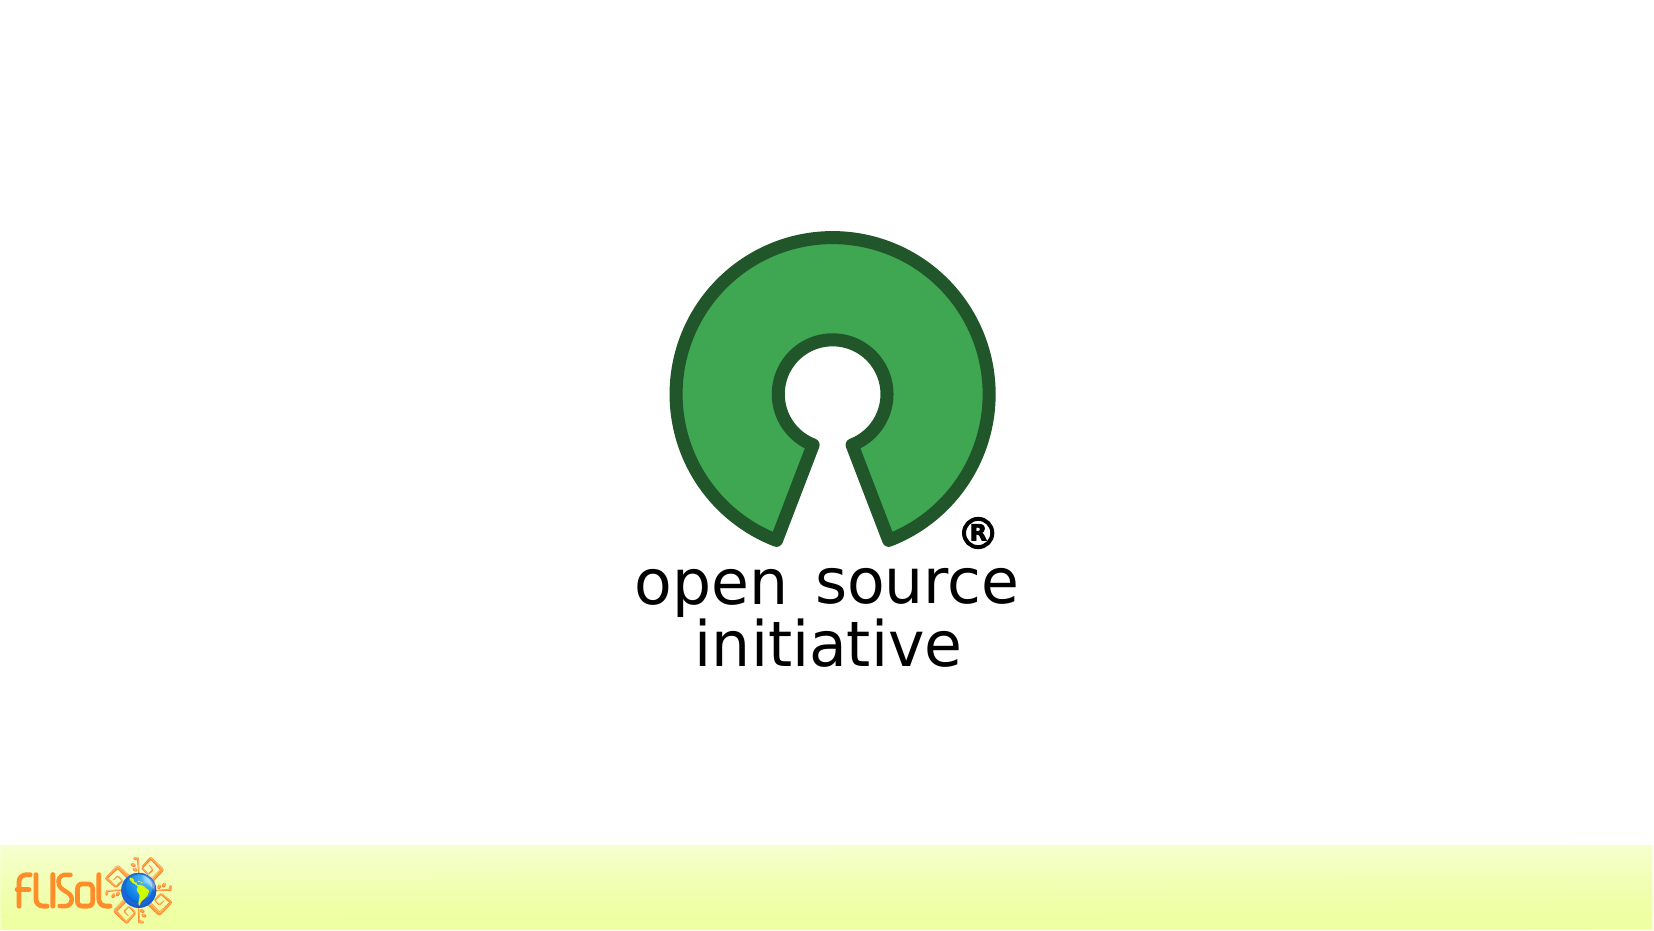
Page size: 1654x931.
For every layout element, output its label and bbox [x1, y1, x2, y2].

text_box [0, 844, 1654, 931]
picture [618, 170, 1036, 760]
